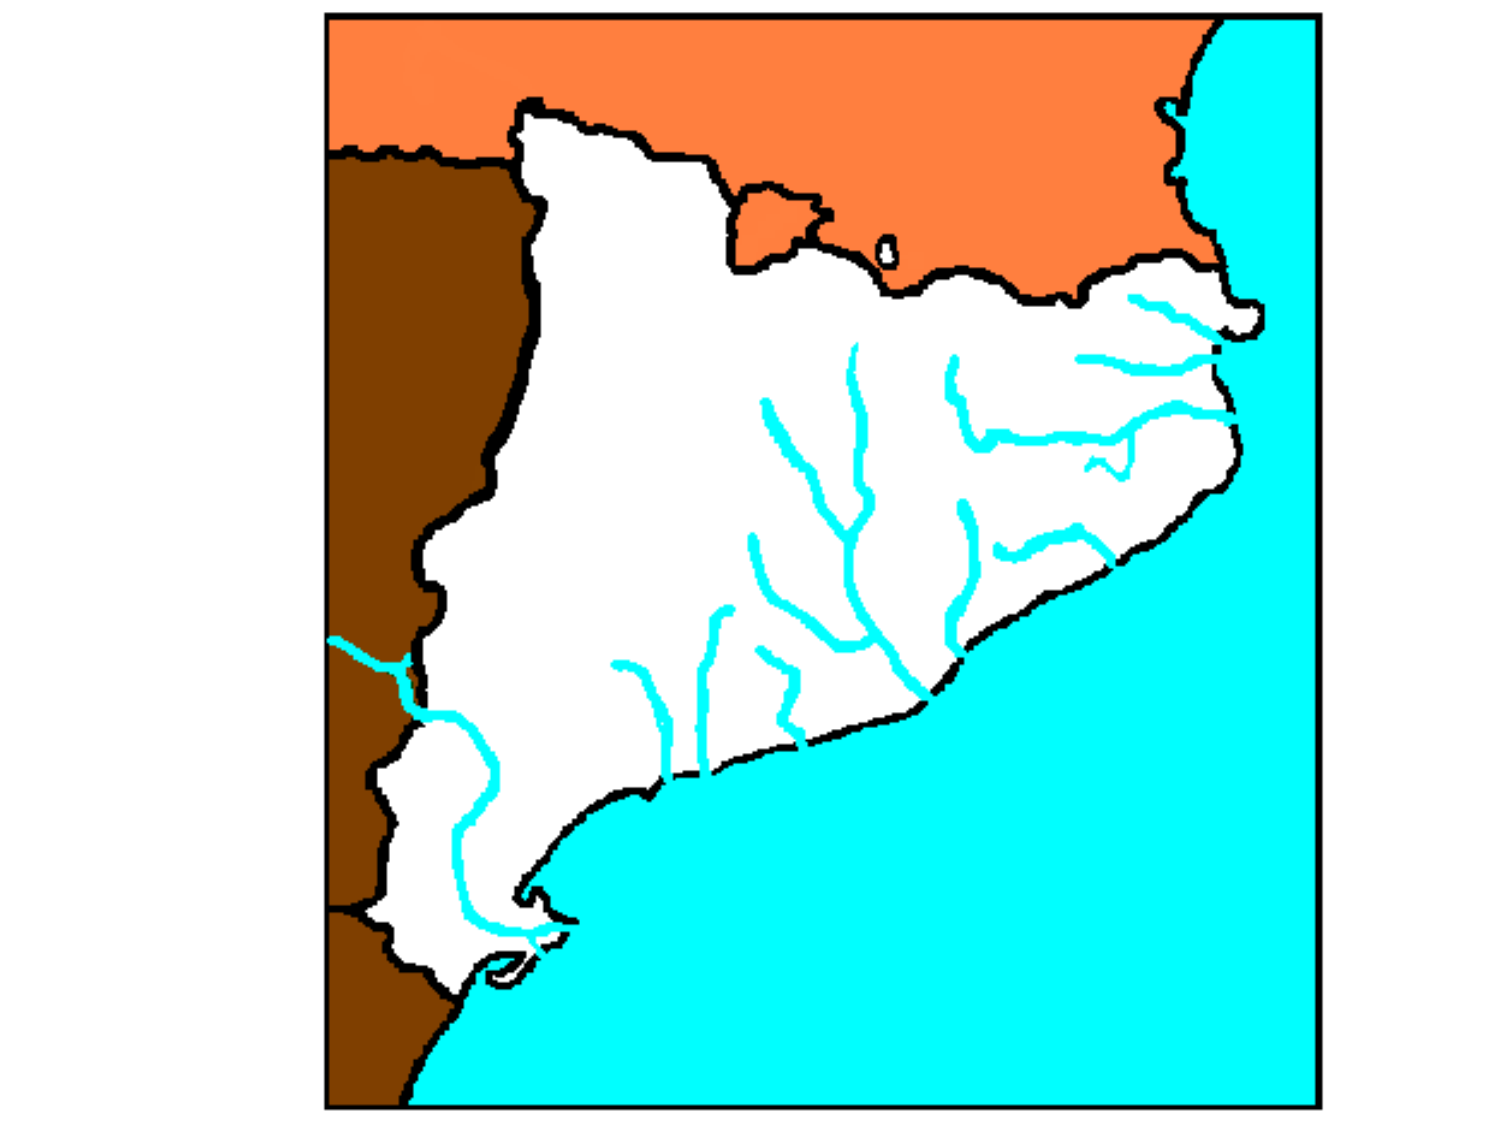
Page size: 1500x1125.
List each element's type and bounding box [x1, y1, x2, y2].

chart [301, 0, 1340, 1125]
